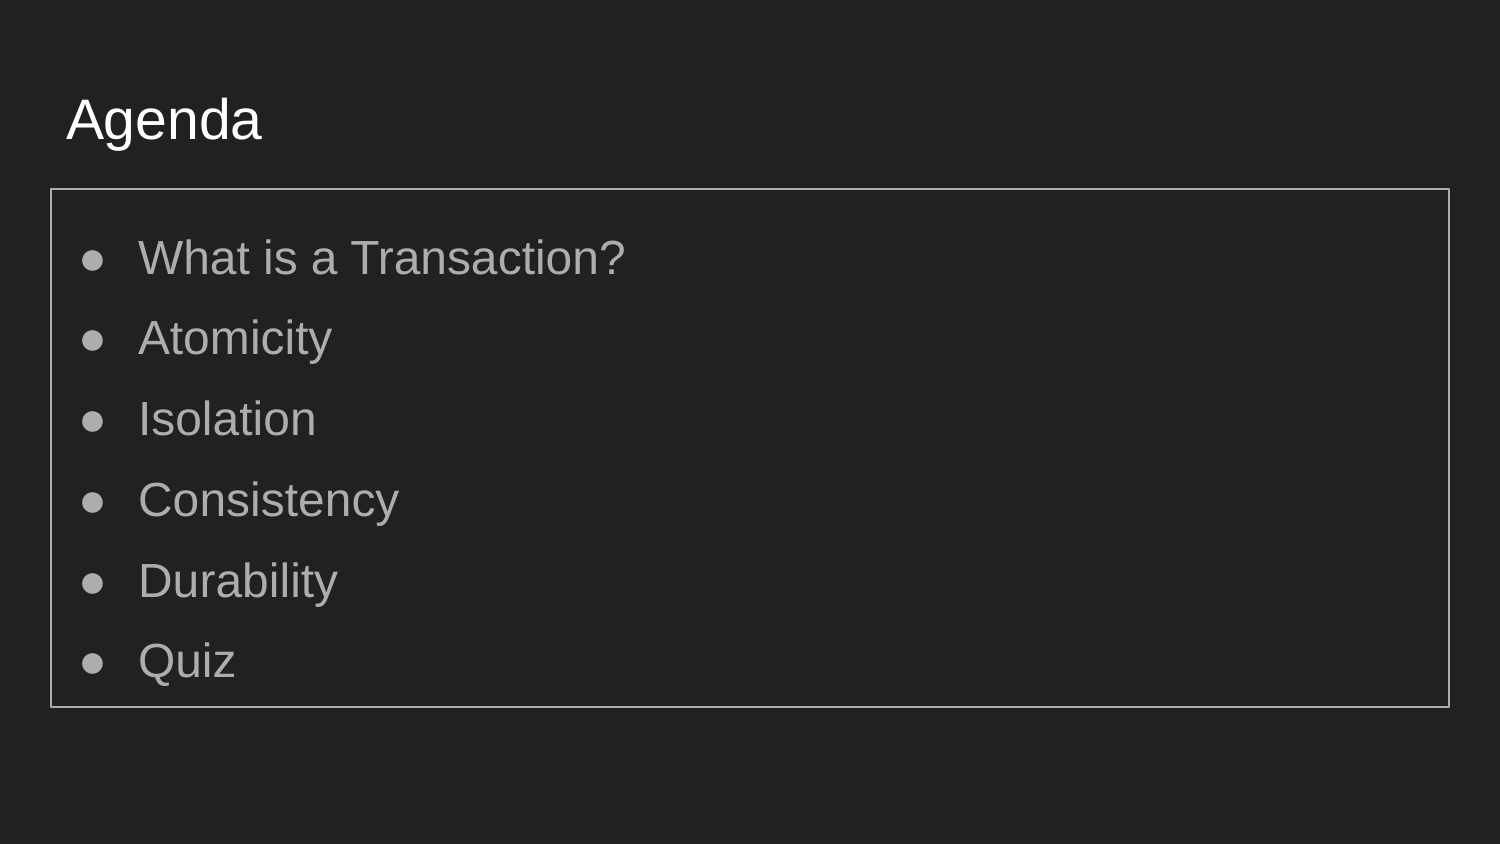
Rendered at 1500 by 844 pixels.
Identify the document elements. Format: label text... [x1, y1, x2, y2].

title Agenda [51, 72, 1449, 167]
list What is a Transaction? Atomicity Isolation Consistency Durability Quiz [51, 189, 1449, 708]
